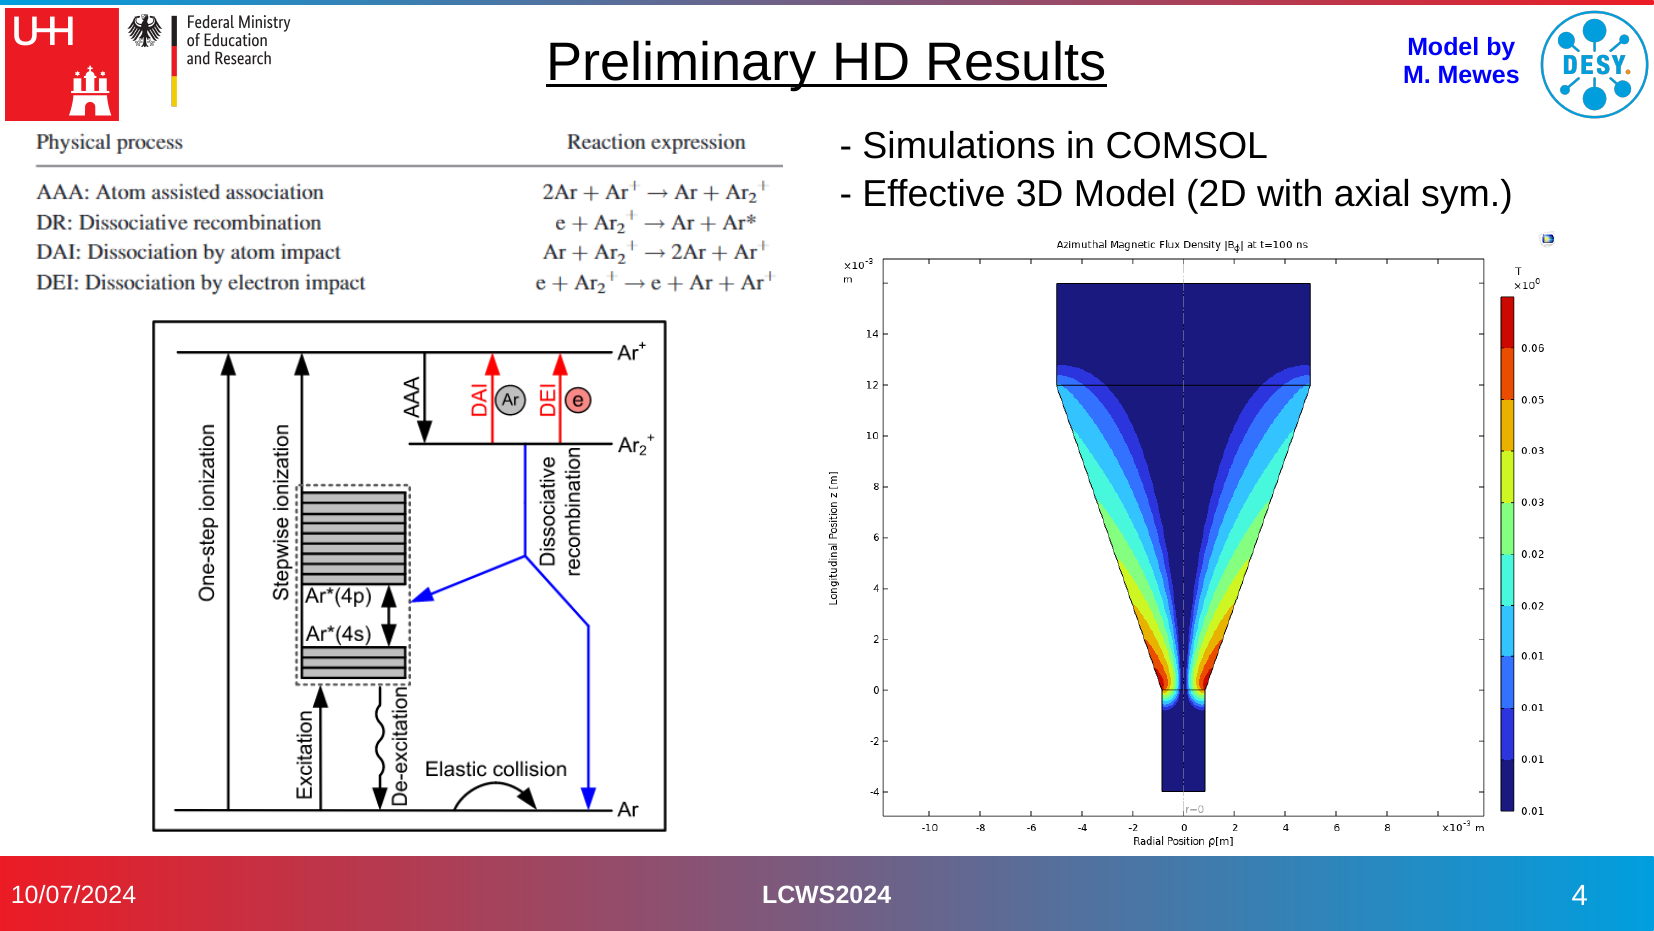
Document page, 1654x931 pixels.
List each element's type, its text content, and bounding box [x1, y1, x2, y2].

text_box 10/07/2024 [0, 856, 148, 931]
picture [827, 227, 1555, 851]
text_box Model by M. Mewes [1387, 6, 1536, 116]
picture [16, 127, 783, 303]
text_box [1505, 856, 1654, 931]
title Preliminary HD Results [354, 26, 1300, 92]
picture [147, 315, 675, 841]
text_box LCWS2024 [147, 859, 1506, 931]
text_box - Simulations in COMSOL - Effective 3D Model (2D with axial sym.) [839, 124, 1637, 272]
